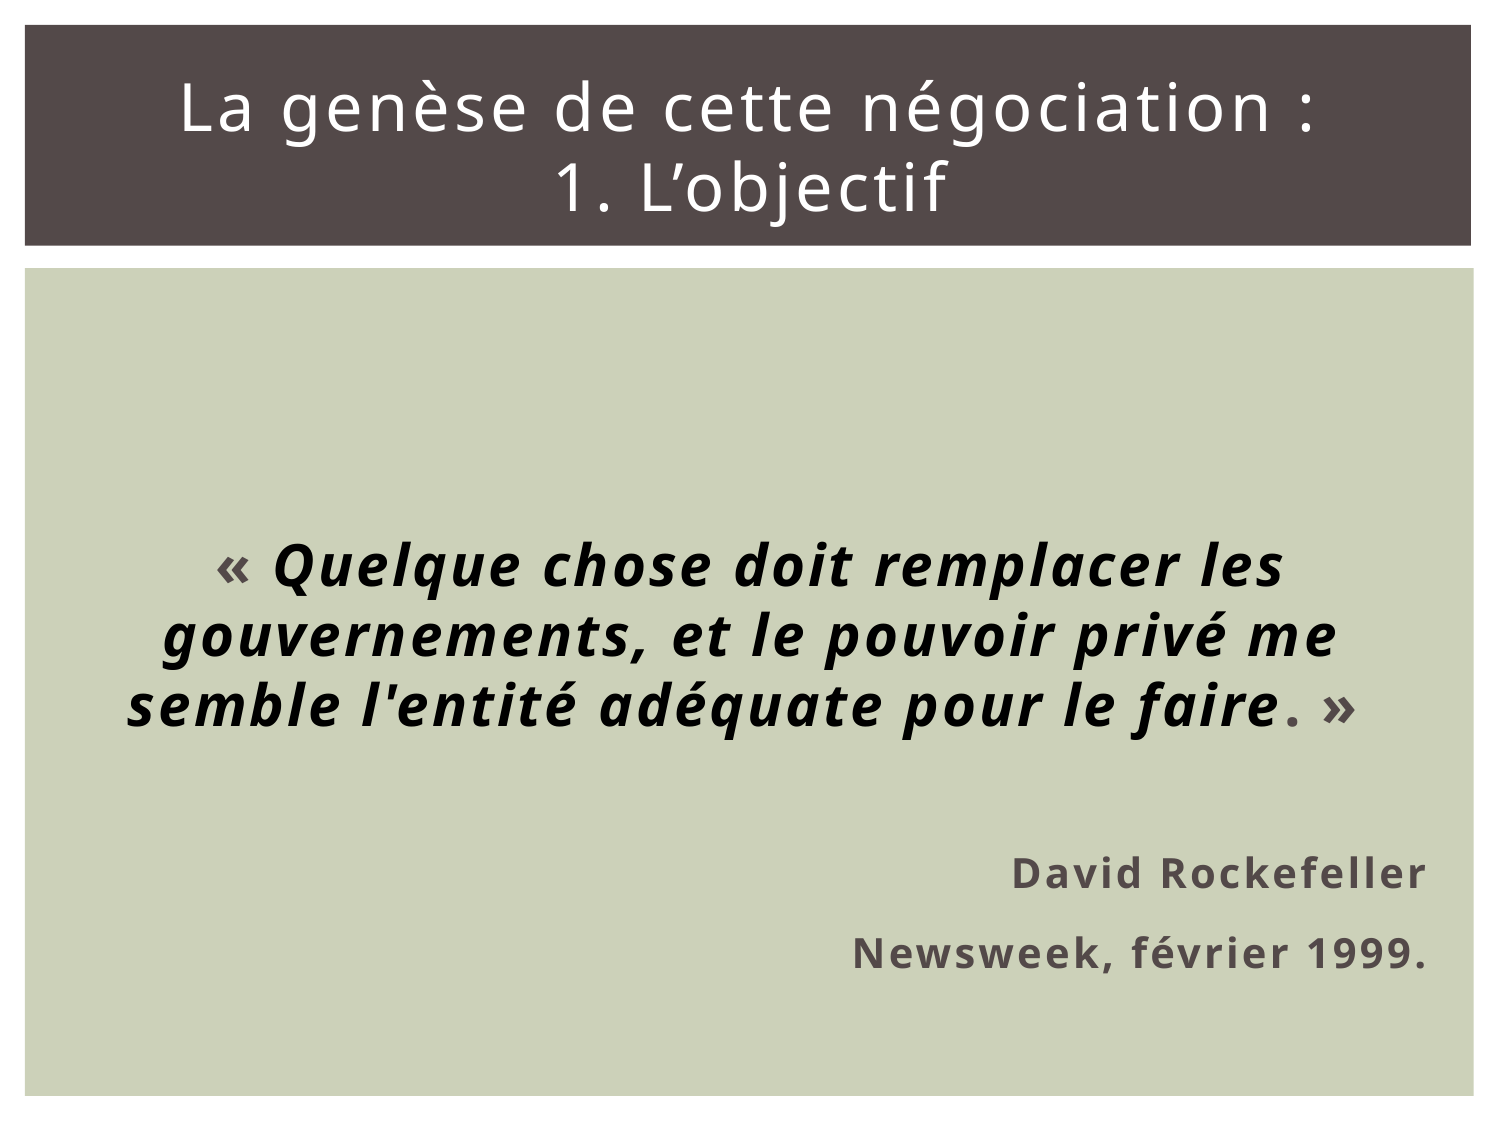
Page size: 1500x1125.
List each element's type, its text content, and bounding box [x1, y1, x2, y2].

list « Quelque chose doit remplacer les gouvernements, et le pouvoir privé me semble l'entité adéquate pour le faire. » David Rockefeller Newsweek, février 1999. [62, 281, 1442, 1005]
title La genèse de cette négociation : 1. L’objectif [62, 58, 1438, 232]
